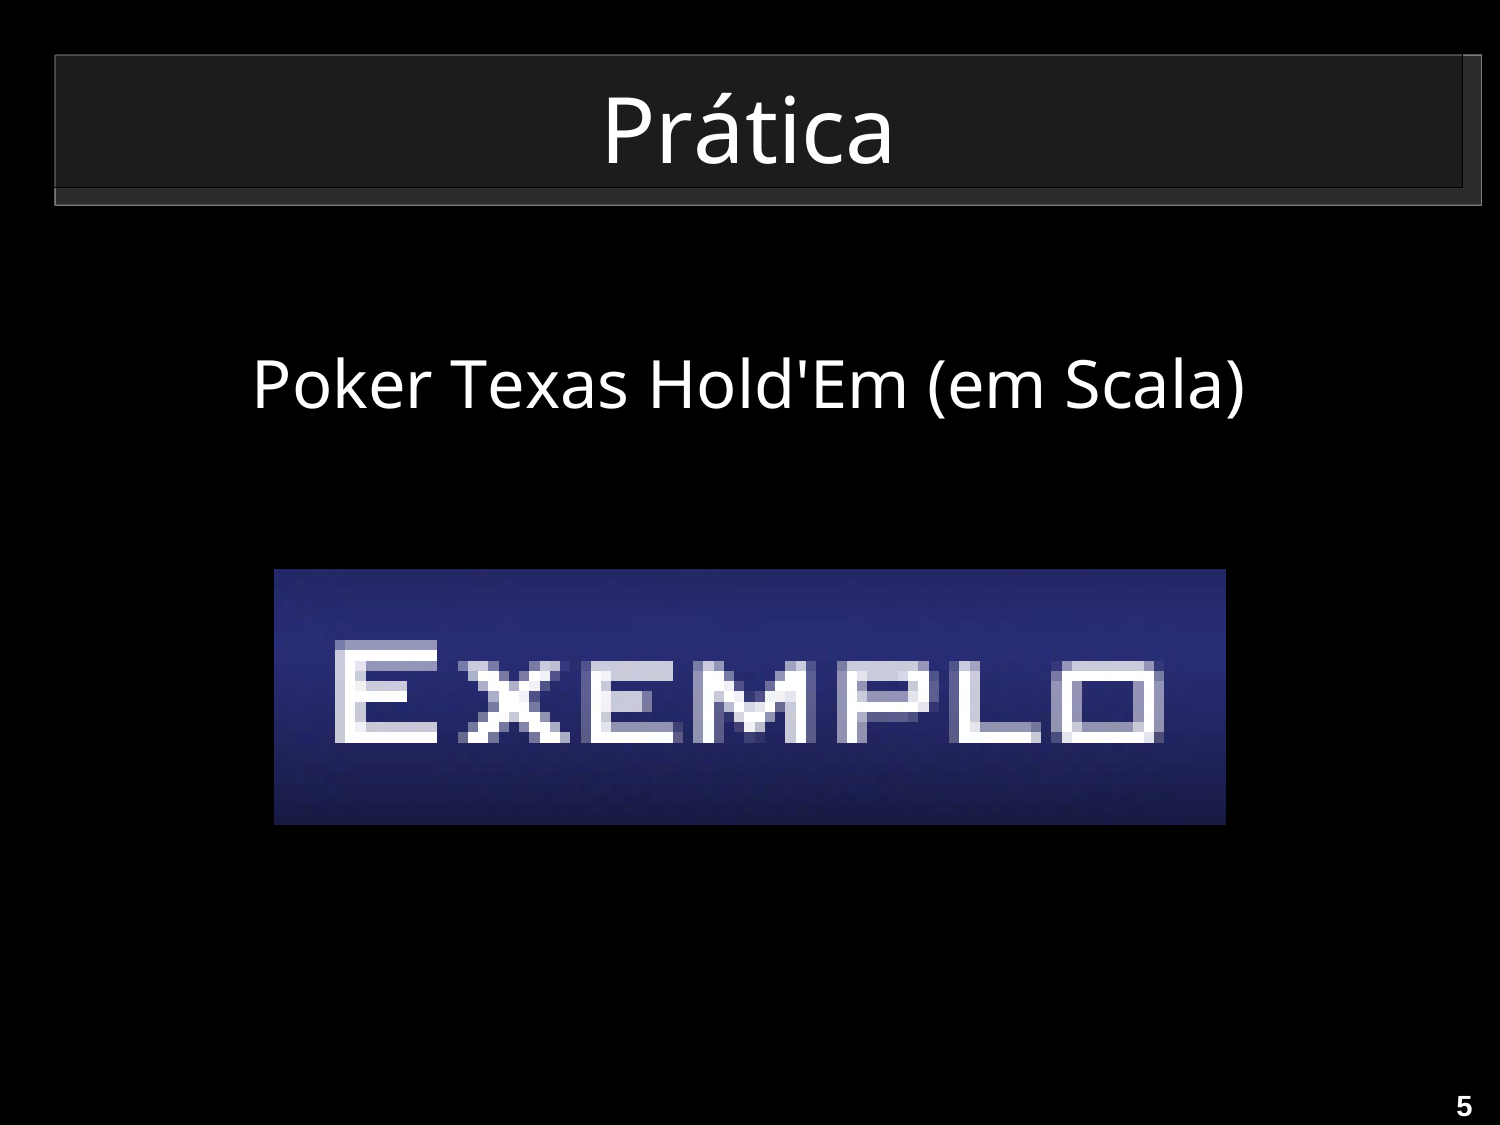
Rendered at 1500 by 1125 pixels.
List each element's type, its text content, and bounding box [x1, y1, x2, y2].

list Poker Texas Hold'Em (em Scala) [29, 337, 1469, 1072]
title Prática [29, 31, 1469, 226]
